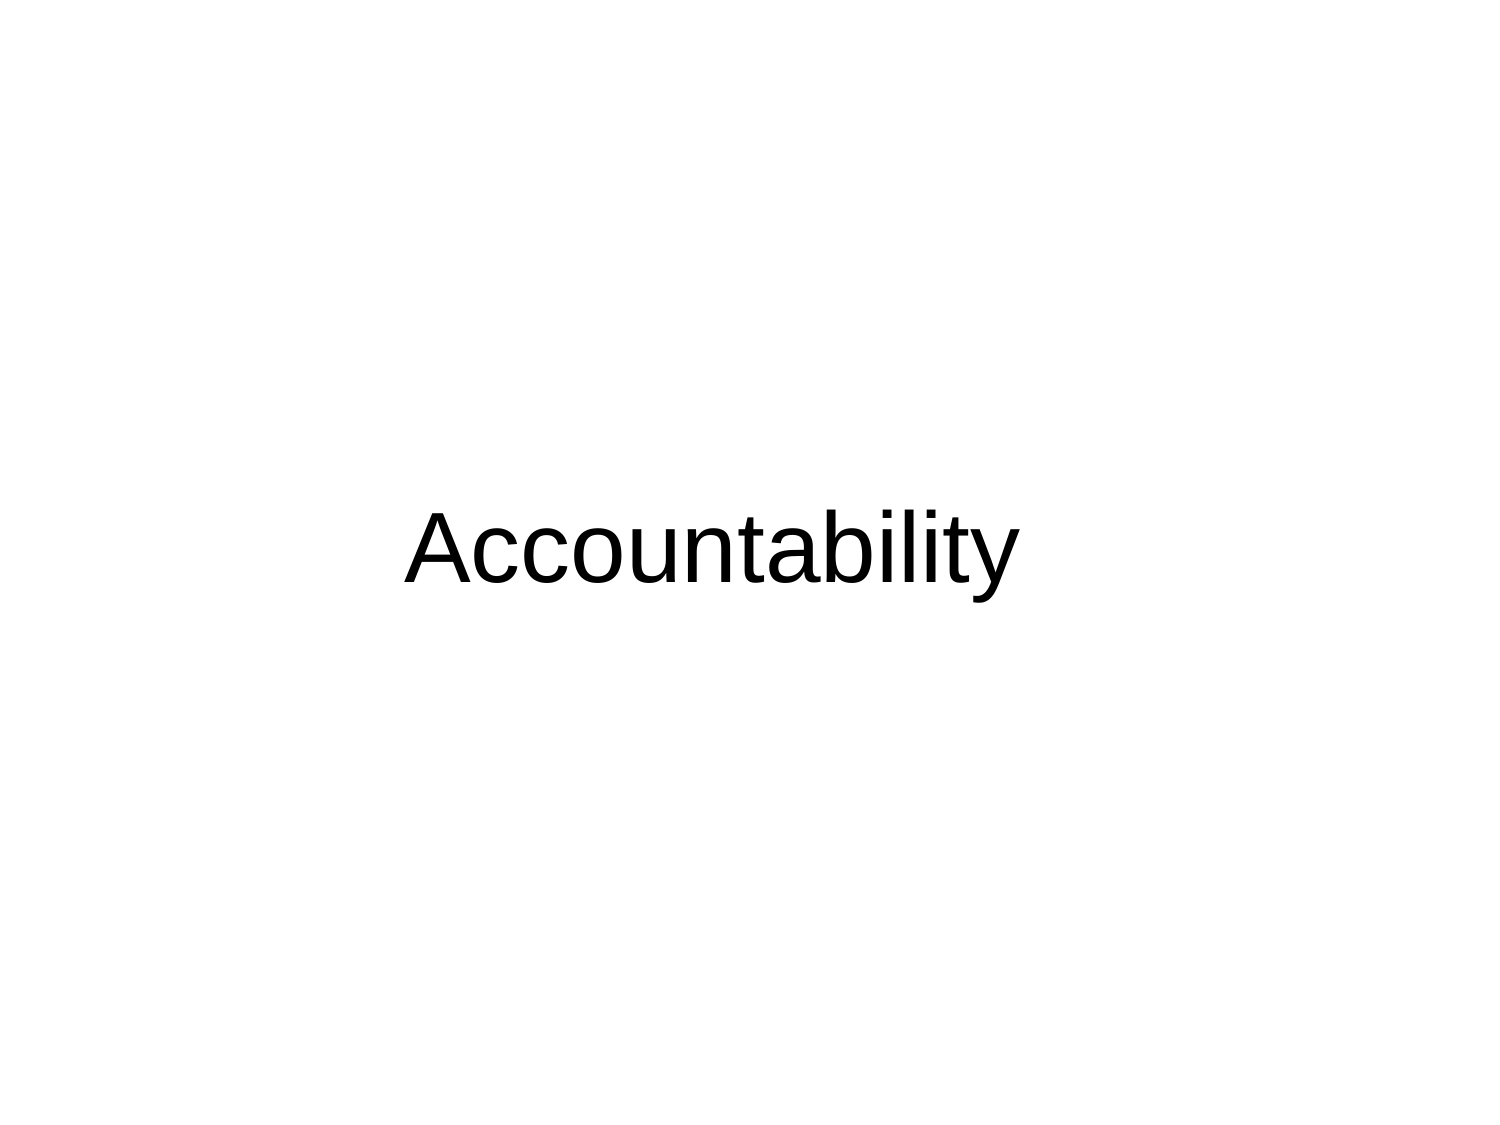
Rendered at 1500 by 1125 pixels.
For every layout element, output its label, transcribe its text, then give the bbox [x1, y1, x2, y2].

subtitle Accountability [75, 219, 1351, 876]
